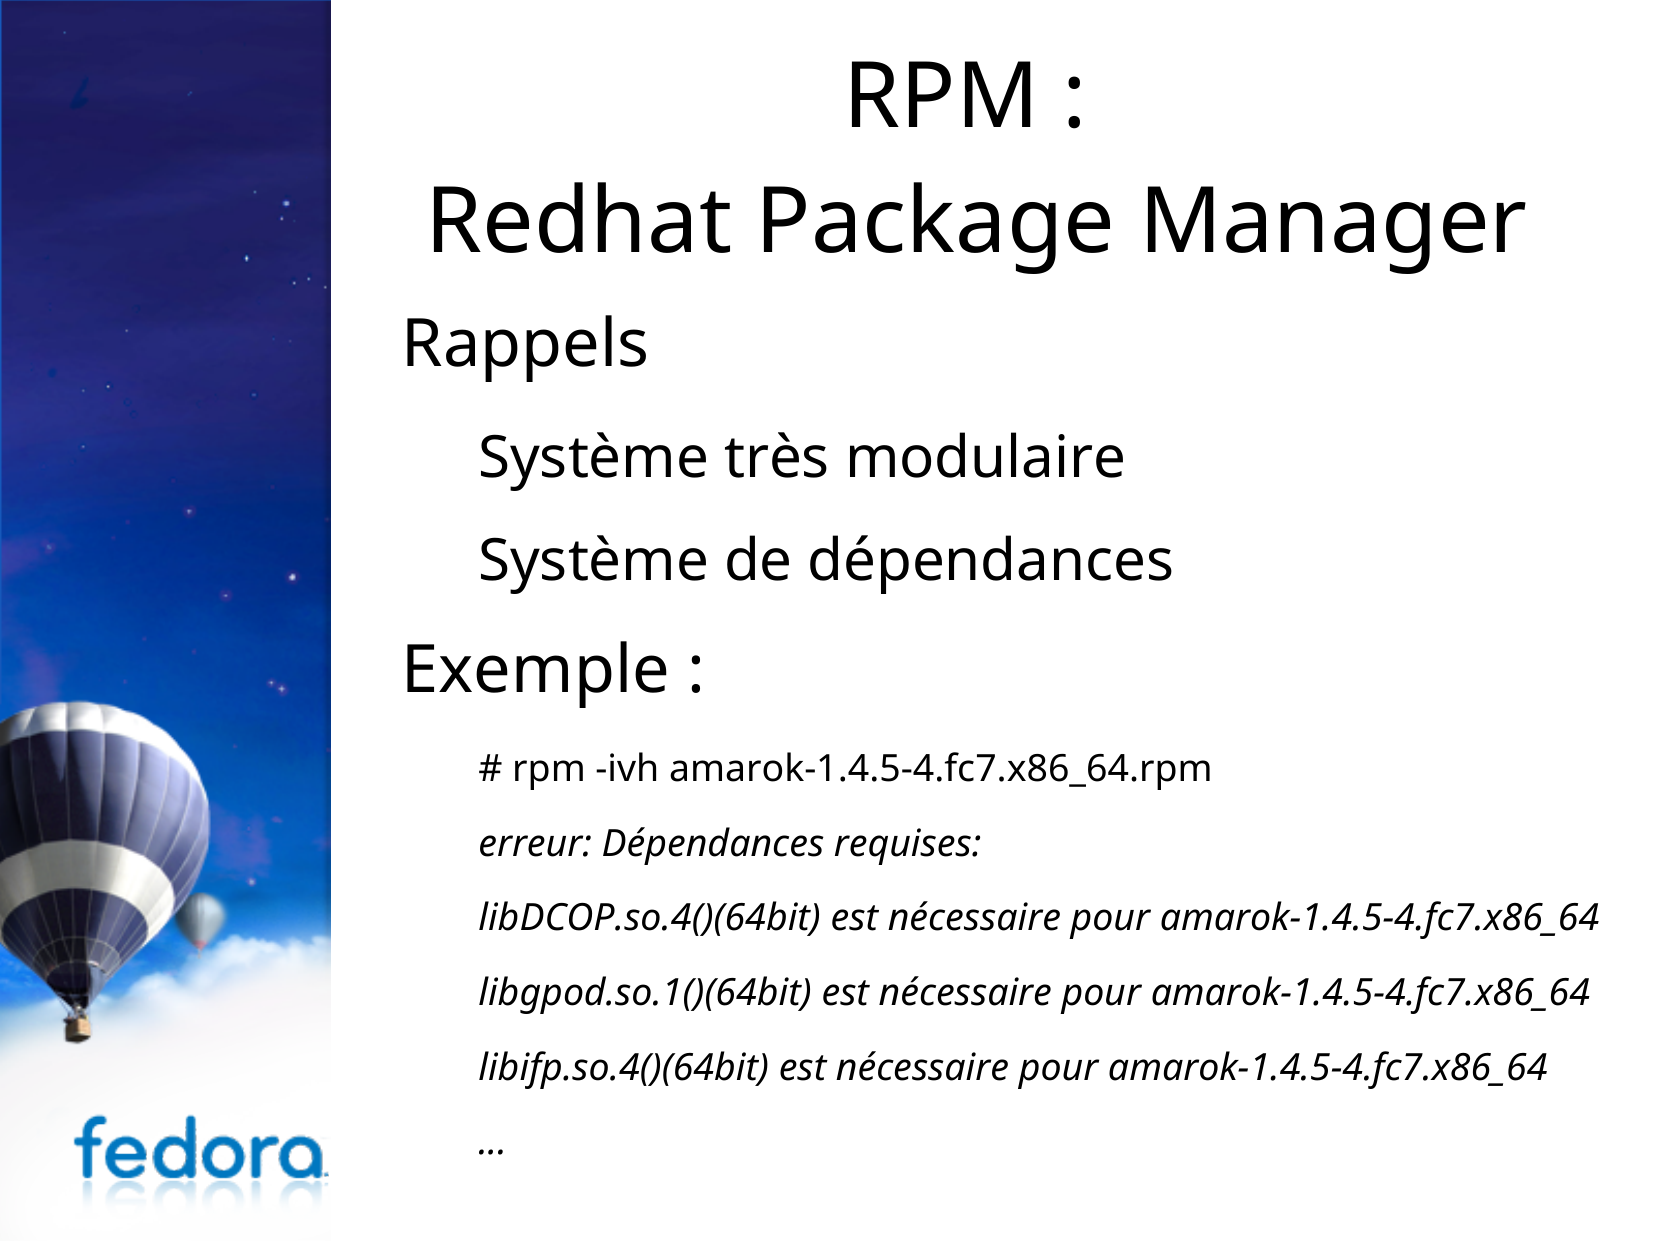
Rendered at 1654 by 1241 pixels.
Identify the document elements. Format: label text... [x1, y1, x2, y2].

title RPM : Redhat Package Manager [383, 48, 1571, 261]
picture [0, 0, 331, 1241]
list Rappels Système très modulaire Système de dépendances Exemple : # rpm -ivh amarok-1.4.5-4.fc7.x86_64.rpm erreur: Dépendances requises: libDCOP.so.4()(64bit) est nécessaire pour amarok-1.4.5-4.fc7.x86_64 libgpod.so.1()(64bit) est nécessaire pour amarok-1.4.5-4.fc7.x86_64 libifp.so.4()(64bit) est nécessaire pour amarok-1.4.5-4.fc7.x86_64 ... [383, 295, 1654, 1161]
